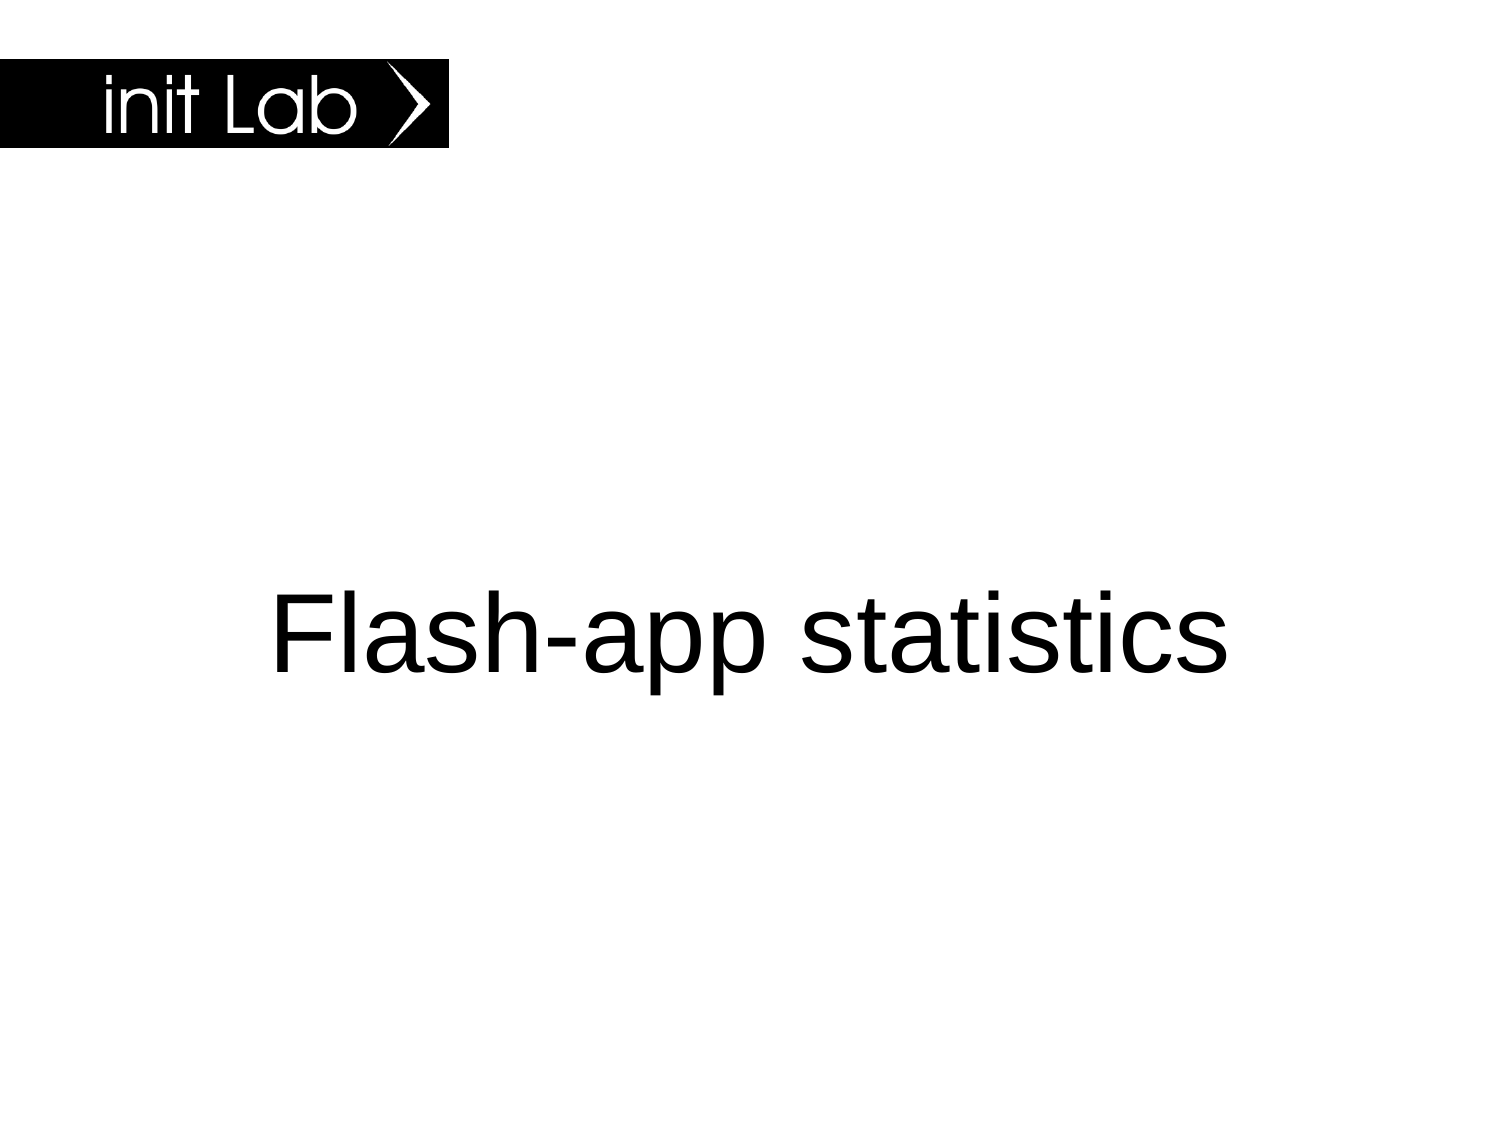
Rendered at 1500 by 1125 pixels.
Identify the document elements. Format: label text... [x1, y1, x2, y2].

picture [0, 59, 449, 148]
subtitle Flash-app statistics [75, 269, 1426, 998]
